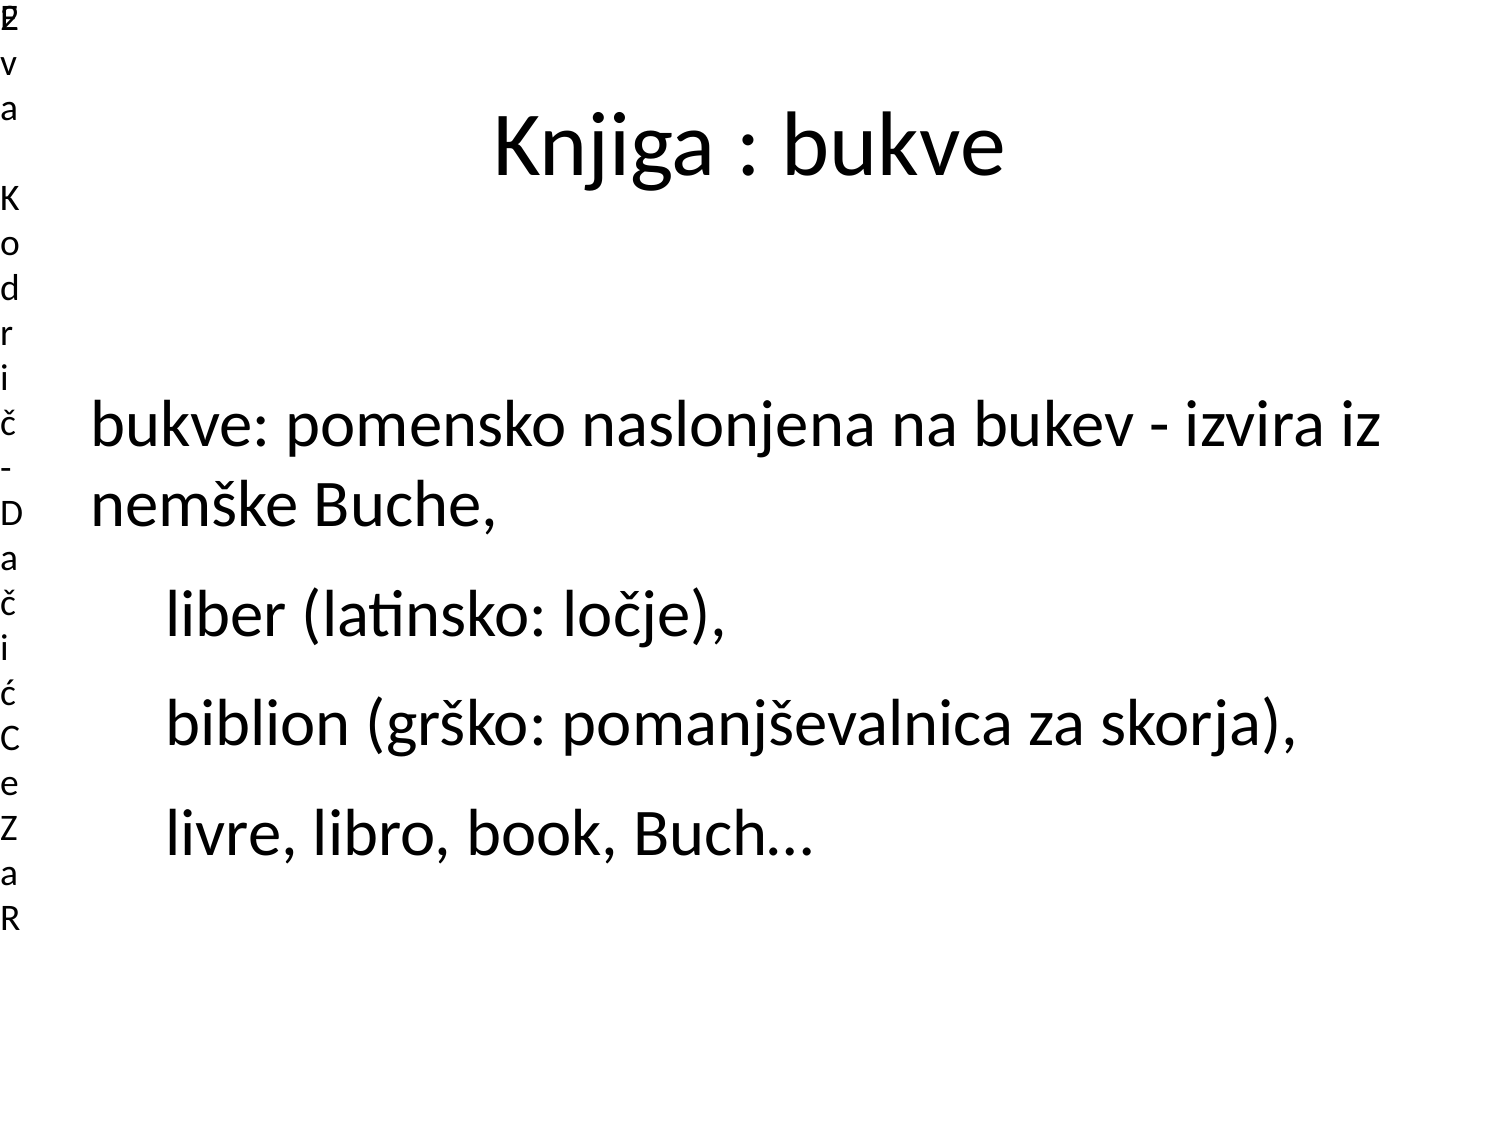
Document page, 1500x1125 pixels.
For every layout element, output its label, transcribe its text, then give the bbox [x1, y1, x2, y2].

list bukve: pomensko naslonjena na bukev - izvira iz nemške Buche, liber (latinsko: ločje), biblion (grško: pomanjševalnica za skorja), livre, libro, book, Buch… [75, 262, 1425, 1005]
title Knjiga : bukve [75, 45, 1425, 233]
